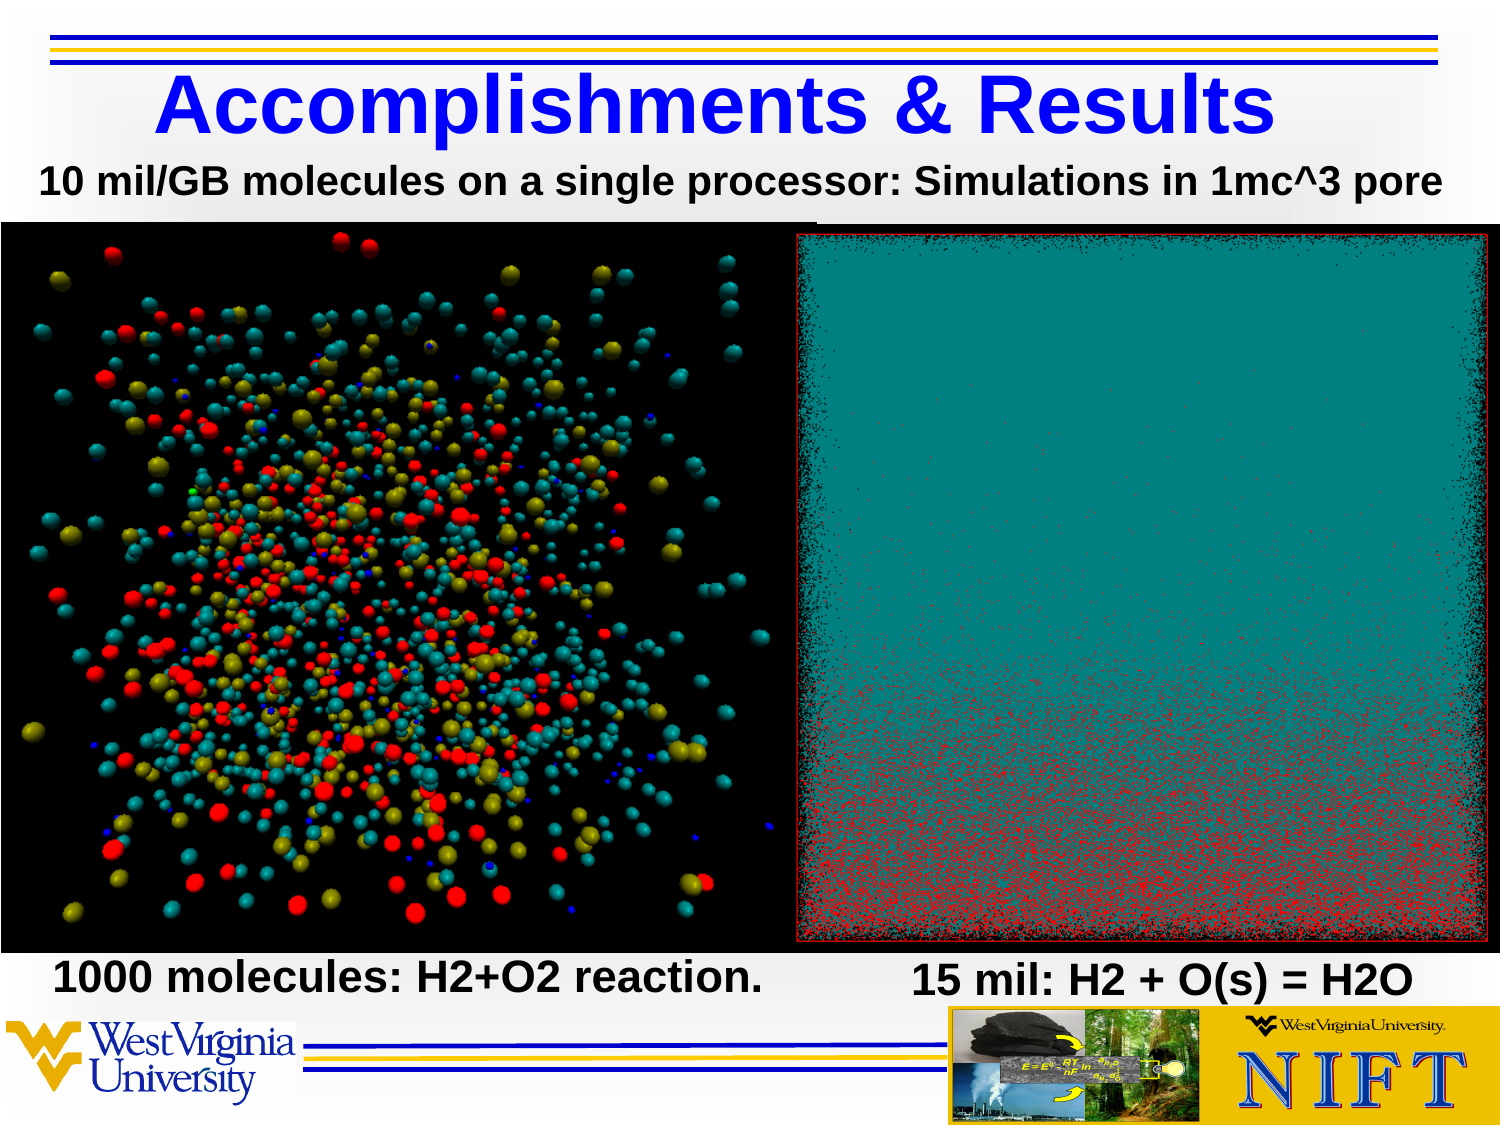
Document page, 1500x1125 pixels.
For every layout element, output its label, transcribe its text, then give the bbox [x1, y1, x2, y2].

picture [948, 1006, 1500, 1125]
text_box 15 mil: H2 + O(s) = H2O [896, 947, 1433, 1014]
text_box 10 mil/GB molecules on a single processor: Simulations in 1mc^3 pore [23, 149, 1487, 265]
picture [1, 222, 1500, 953]
text_box Accomplishments & Results [139, 50, 1295, 149]
text_box 1000 molecules: H2+O2 reaction. [37, 943, 788, 1019]
